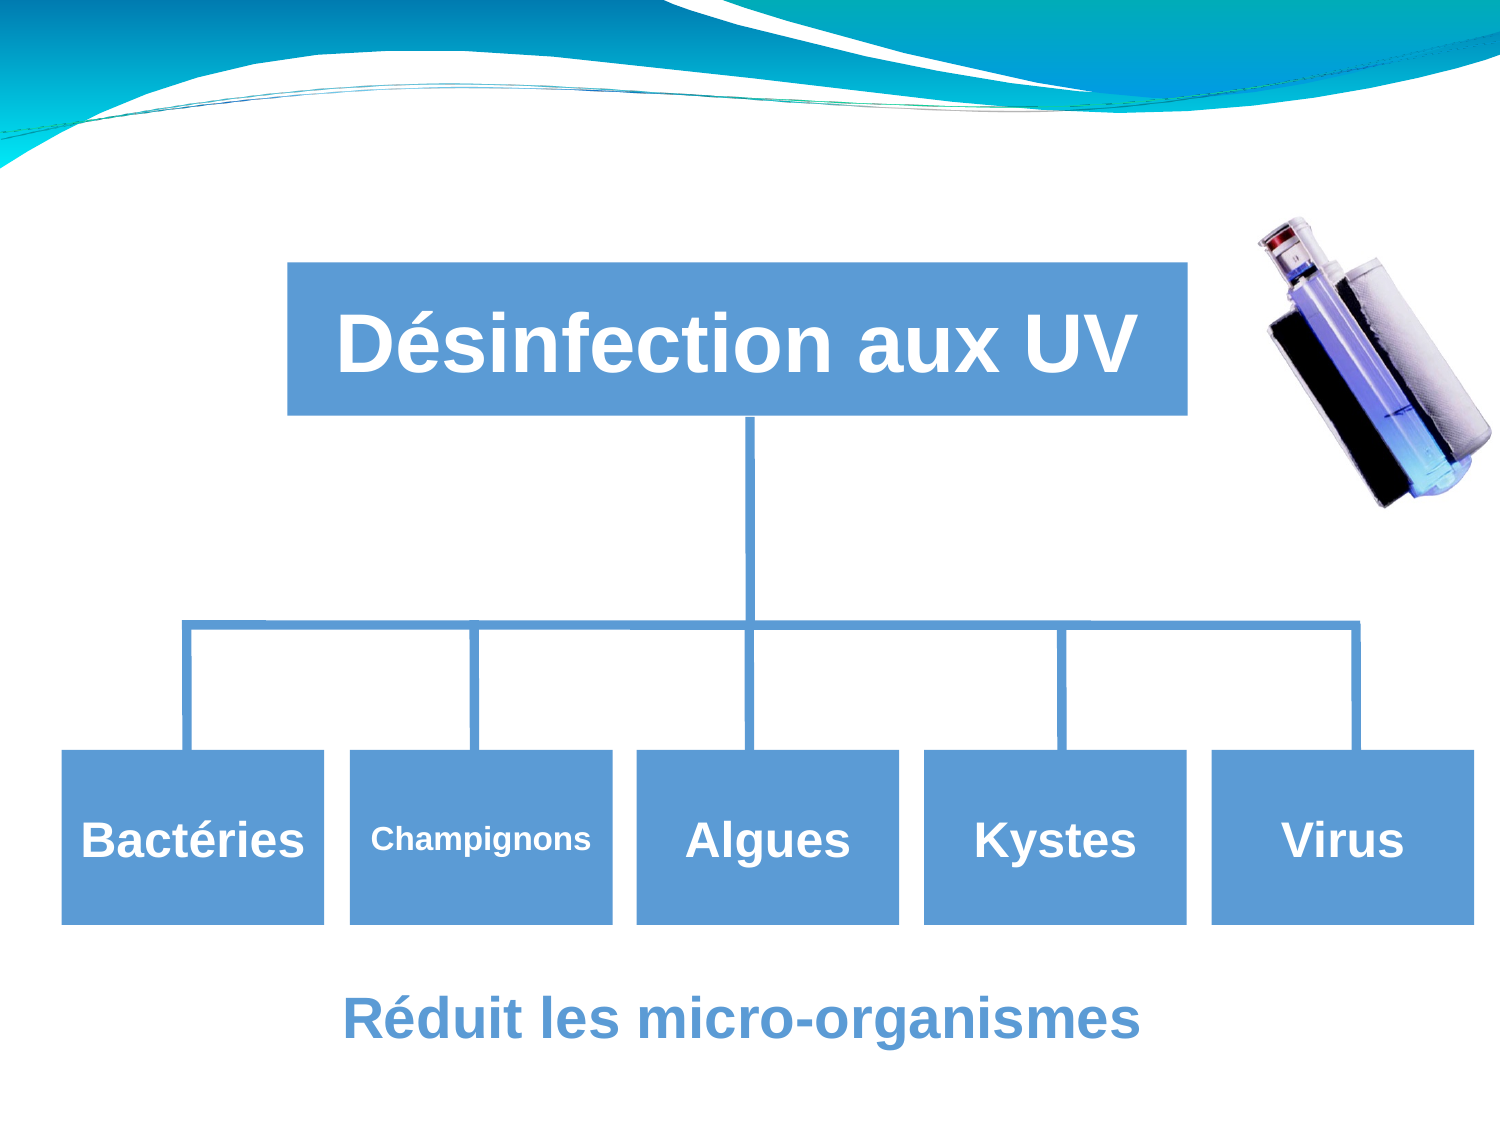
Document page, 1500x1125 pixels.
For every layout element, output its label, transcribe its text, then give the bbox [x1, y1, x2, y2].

text_box Champignons [349, 749, 613, 925]
text_box Algues [636, 749, 900, 925]
text_box Kystes [924, 749, 1187, 925]
text_box Réduit les micro-organismes [0, 972, 1500, 1059]
picture [1251, 208, 1500, 515]
text_box Bactéries [61, 749, 325, 925]
text_box Désinfection aux UV [287, 262, 1188, 416]
text_box Virus [1211, 749, 1475, 925]
